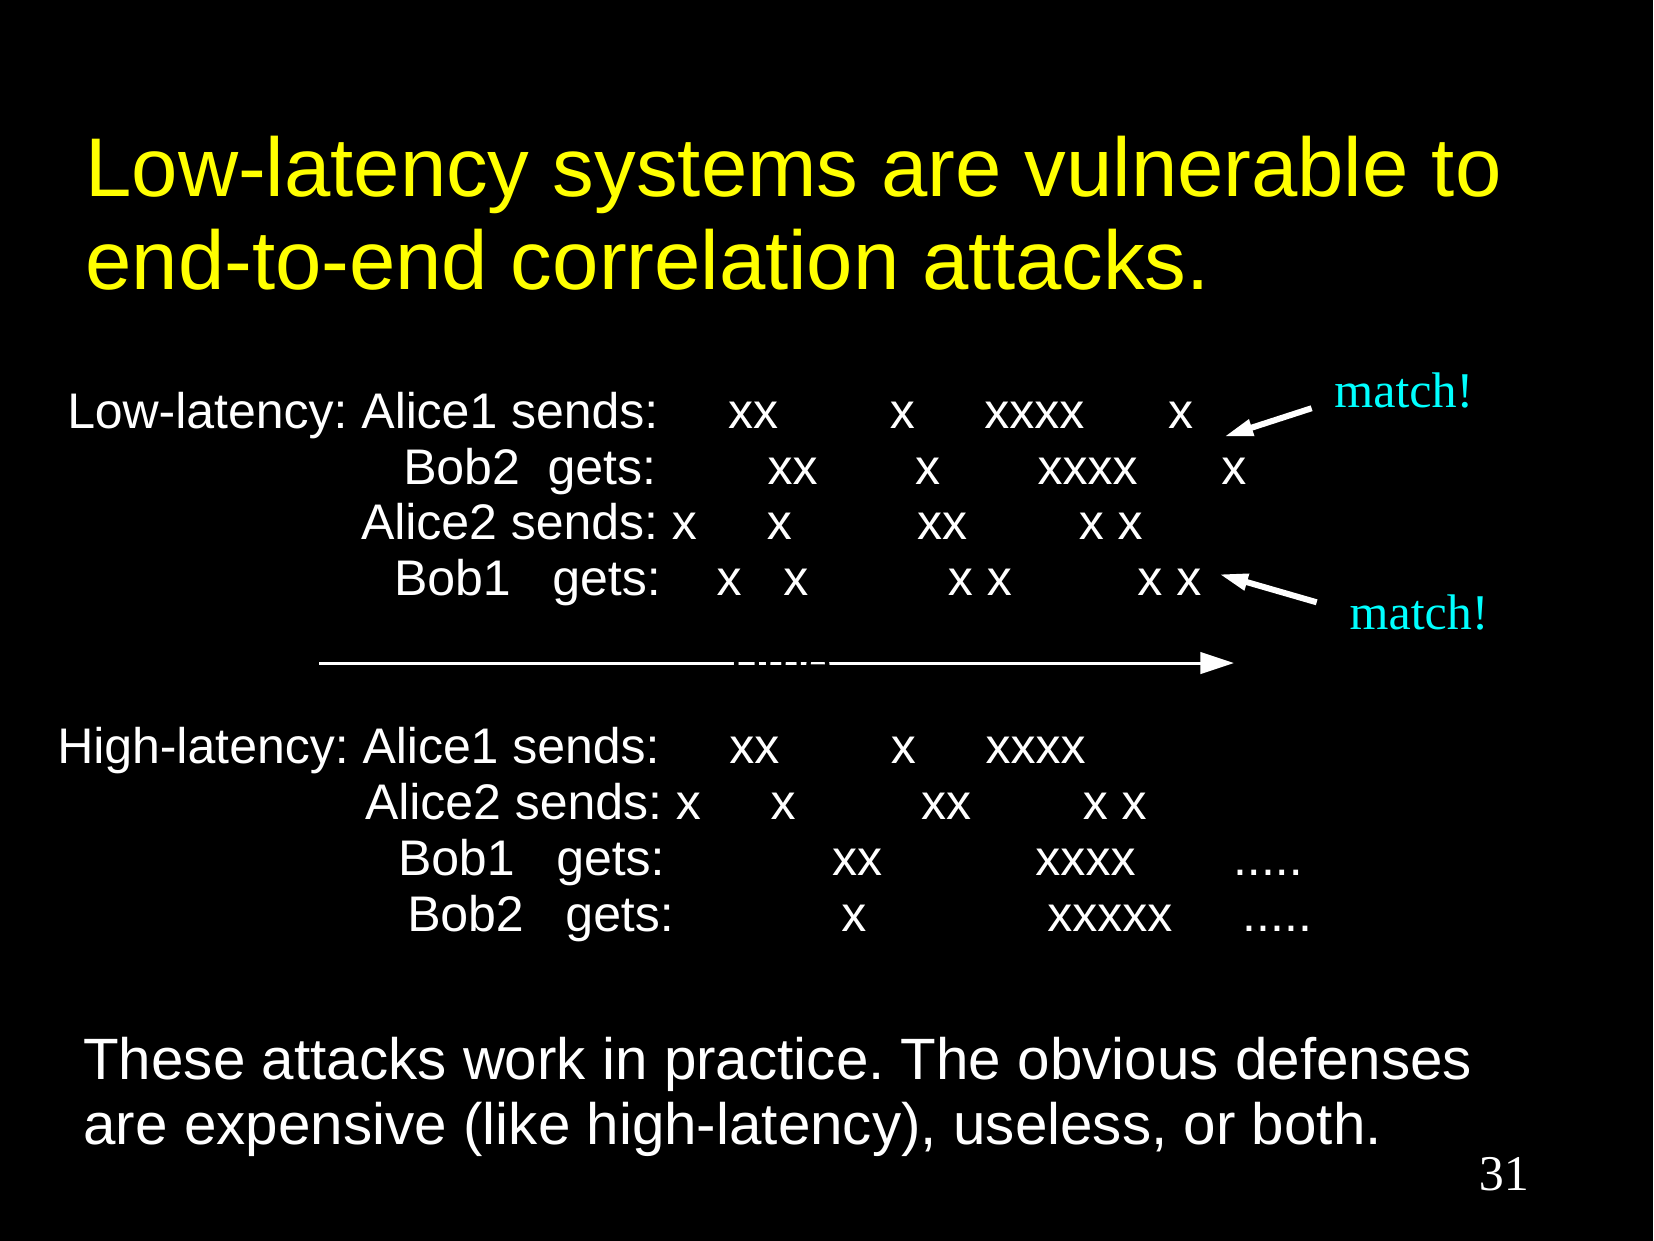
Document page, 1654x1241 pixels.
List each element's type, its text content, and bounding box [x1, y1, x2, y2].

text_box Low-latency: Alice1 sends: xx x xxxx x Bob2 gets: xx x xxxx x Alice2 sends: x x xx x x Bob1 gets: x x x x x x [67, 383, 1305, 686]
text_box match! [1334, 362, 1474, 424]
text_box These attacks work in practice. The obvious defenses are expensive (like high-latency), useless, or both. [83, 1026, 1508, 1172]
text_box match! [1349, 584, 1489, 646]
title Low-latency systems are vulnerable to end-to-end correlation attacks. [85, 102, 1610, 326]
text_box High-latency: Alice1 sends: xx x xxxx Alice2 sends: x x xx x x Bob1 gets: xx xxxx ..... Bob2 gets: x xxxxx ..... [57, 718, 1315, 961]
